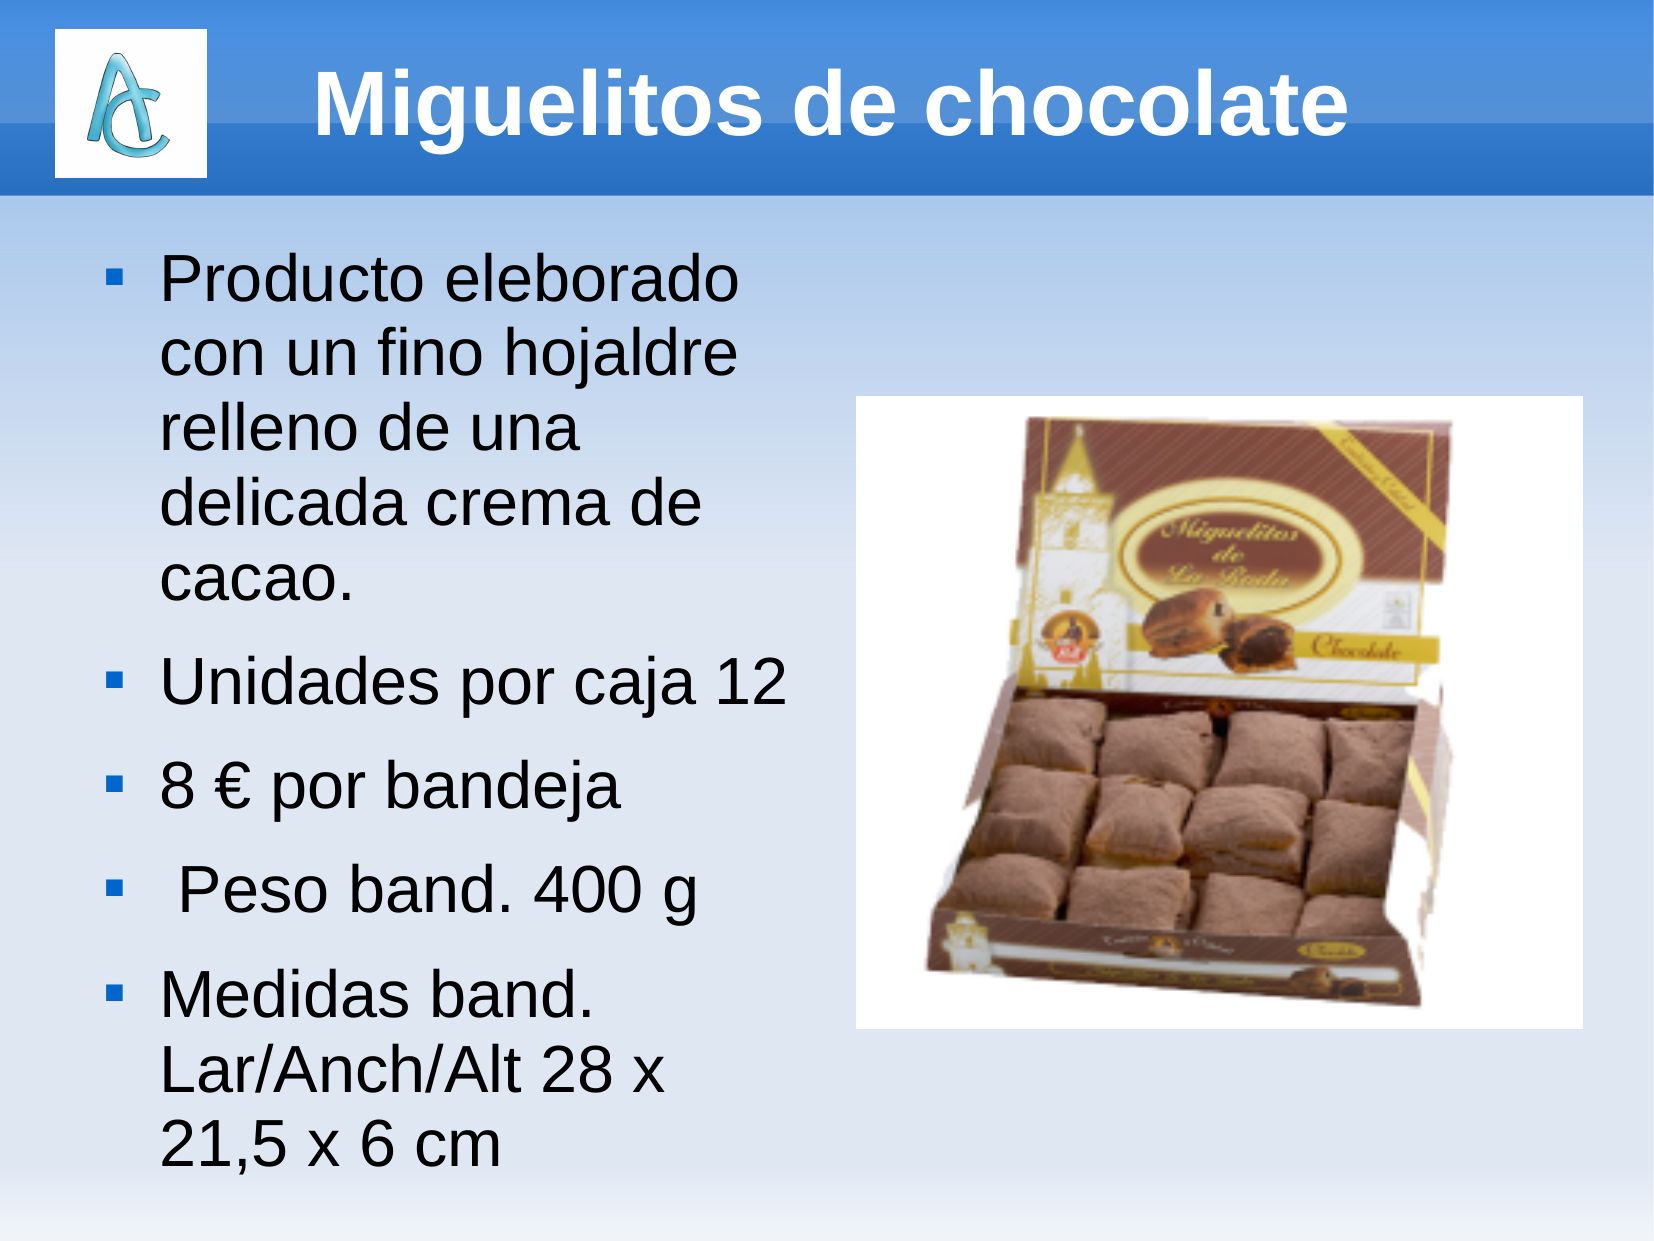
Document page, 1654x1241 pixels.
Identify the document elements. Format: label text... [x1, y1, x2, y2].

title Miguelitos de chocolate [88, 0, 1577, 208]
picture [0, 0, 1654, 1241]
list Producto eleborado con un fino hojaldre relleno de una delicada crema de cacao. Unidades por caja 12 8 € por bandeja Peso band. 400 g Medidas band. Lar/Anch/Alt 28 x 21,5 x 6 cm [88, 240, 815, 1182]
